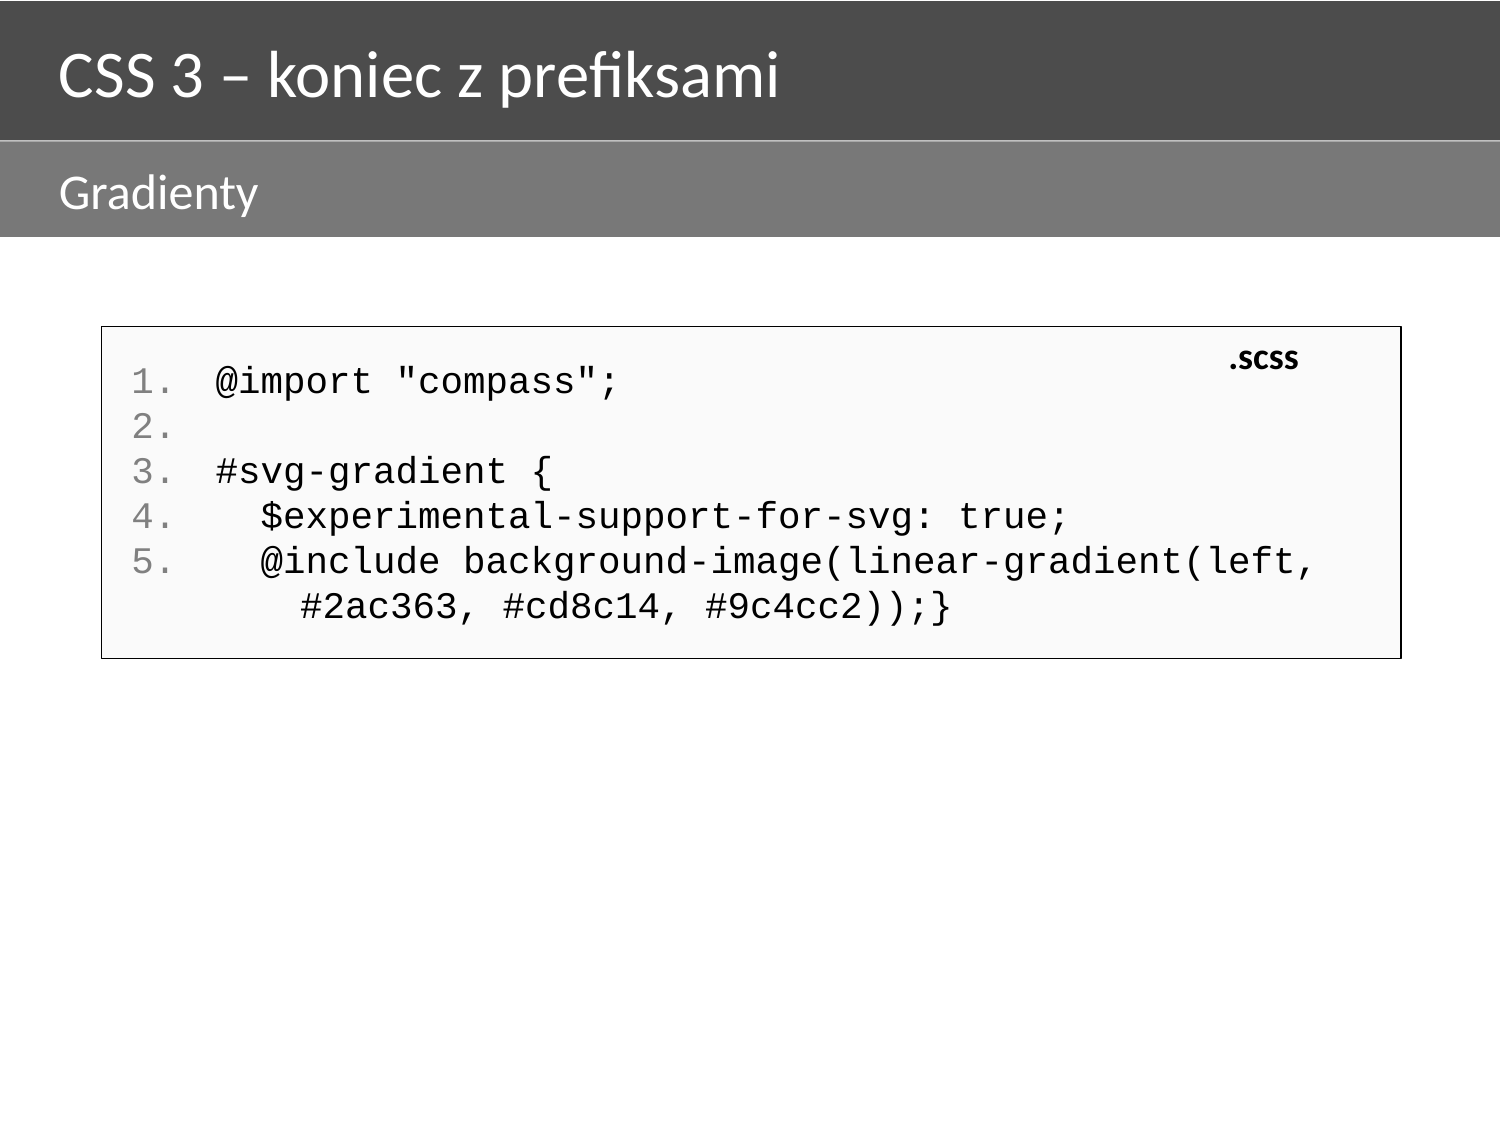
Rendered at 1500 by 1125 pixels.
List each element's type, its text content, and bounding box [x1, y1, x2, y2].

text_box Gradienty [0, 141, 1500, 237]
text_box .scss [1213, 324, 1403, 386]
text_box @import "compass"; #svg-gradient { $experimental-support-for-svg: true; @include background-image(linear-gradient(left, #2ac363, #cd8c14, #9c4cc2));} [101, 326, 1401, 659]
text_box CSS 3 – koniec z prefiksami [0, 1, 1500, 140]
